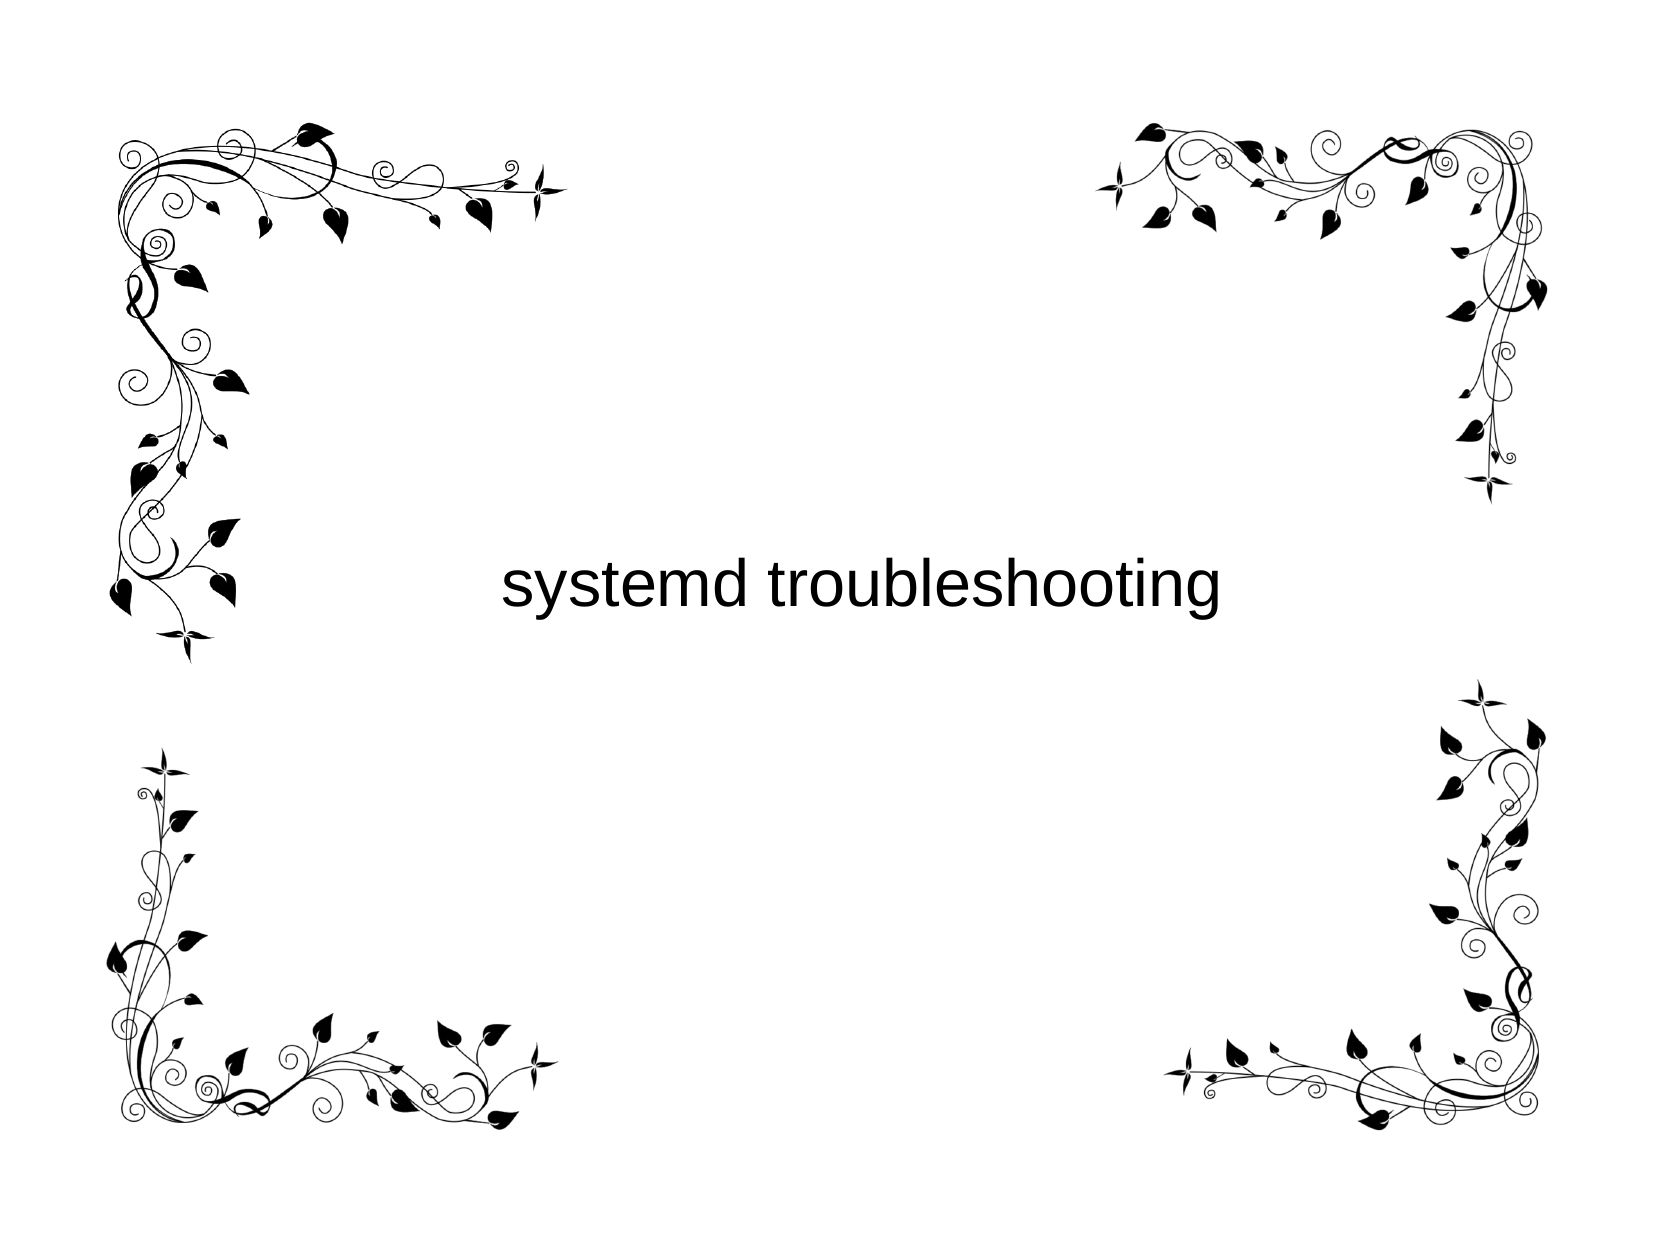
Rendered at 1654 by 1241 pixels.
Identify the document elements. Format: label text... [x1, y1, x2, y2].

picture [100, 743, 563, 1137]
picture [100, 115, 572, 670]
picture [1090, 115, 1553, 509]
picture [1159, 674, 1553, 1136]
text_box systemd troubleshooting [486, 538, 1242, 703]
